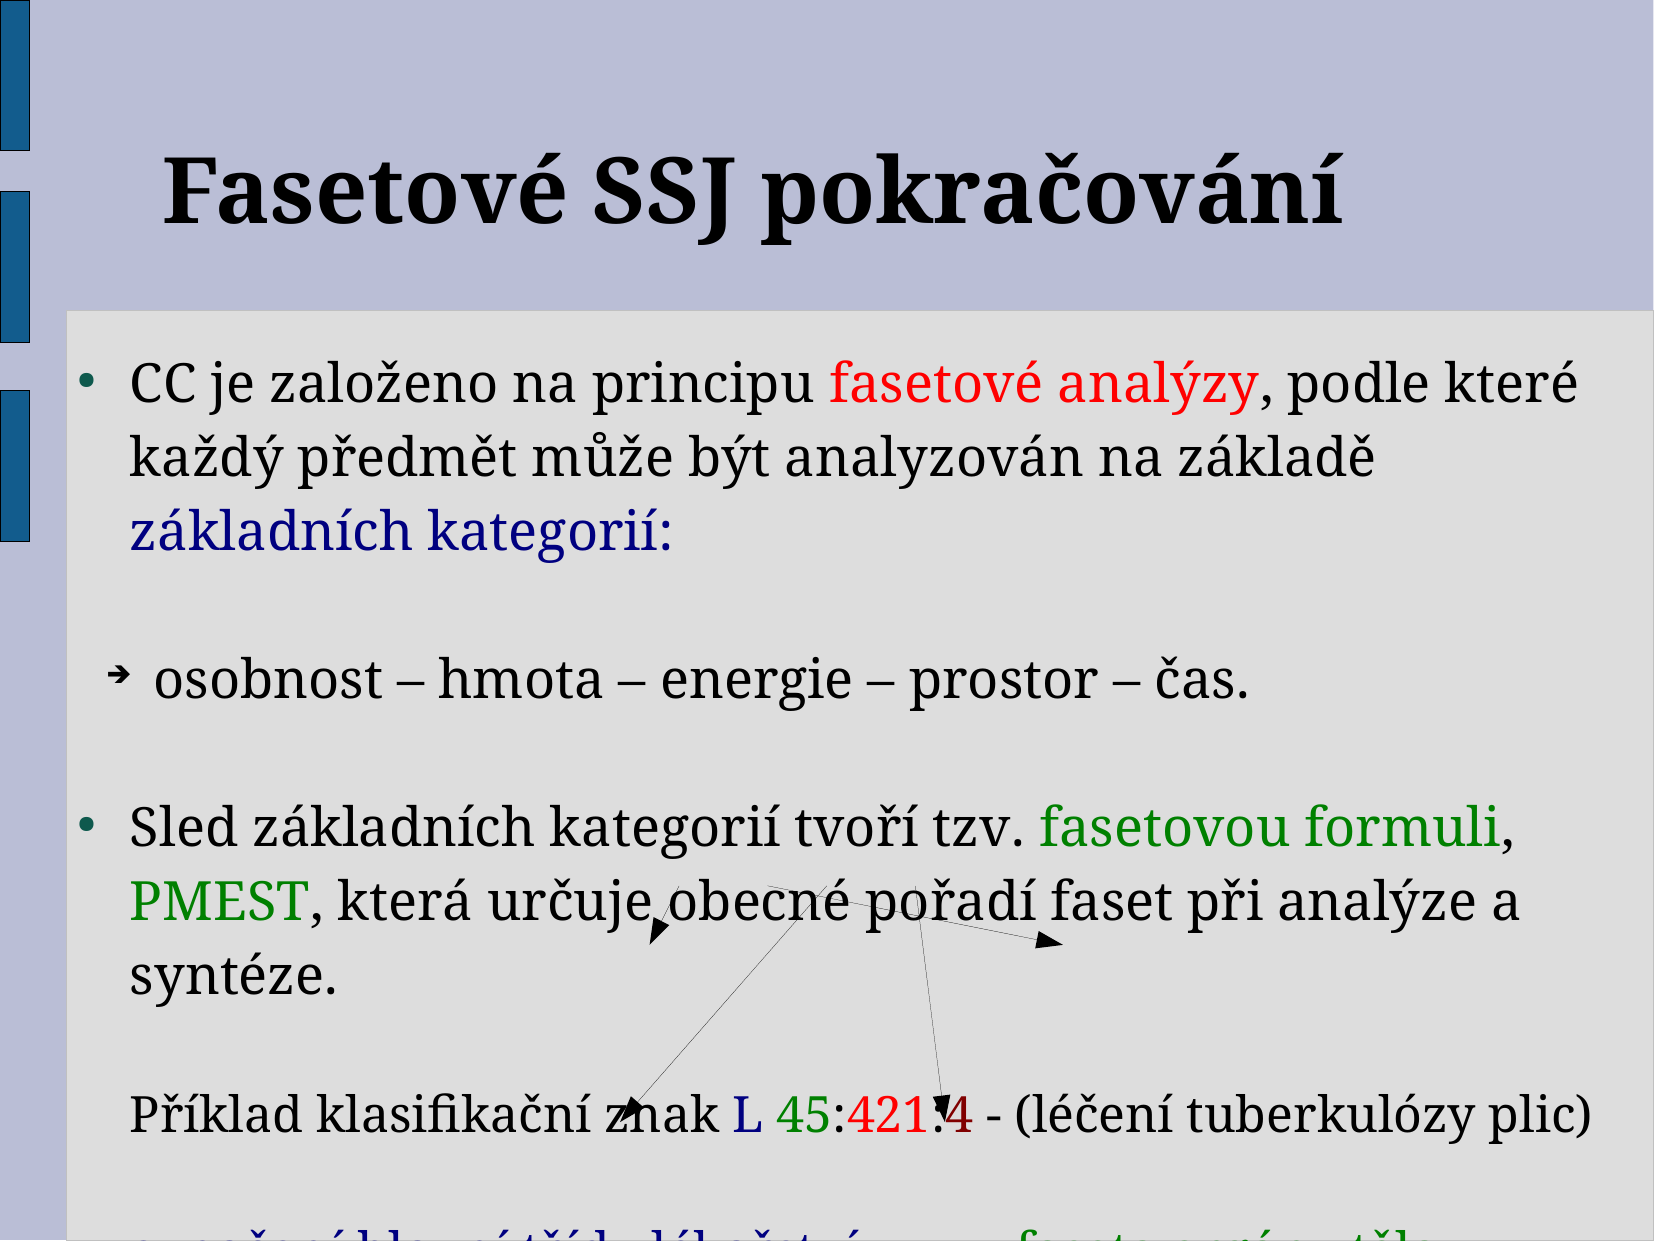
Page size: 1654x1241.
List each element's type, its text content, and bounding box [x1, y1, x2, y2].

text_box Fasetové SSJ pokračování [147, 118, 1506, 238]
list CC je založeno na principu fasetové analýzy, podle které každý předmět může být analyzován na základě základních kategorií: osobnost – hmota – energie – prostor – čas. Sled základních kategorií tvoří tzv. fasetovou formuli, PMEST, která určuje obecné pořadí faset při analýze a syntéze. Příklad klasifikační znak L 45:421:4 - (léčení tuberkulózy plic) označení hlavní třídy lékařství faseta orgány těla (osobnost) faseta problémy medicíny (hmota-vlastnost) faseta ošetřování a léčení (energie) [59, 344, 1654, 1241]
